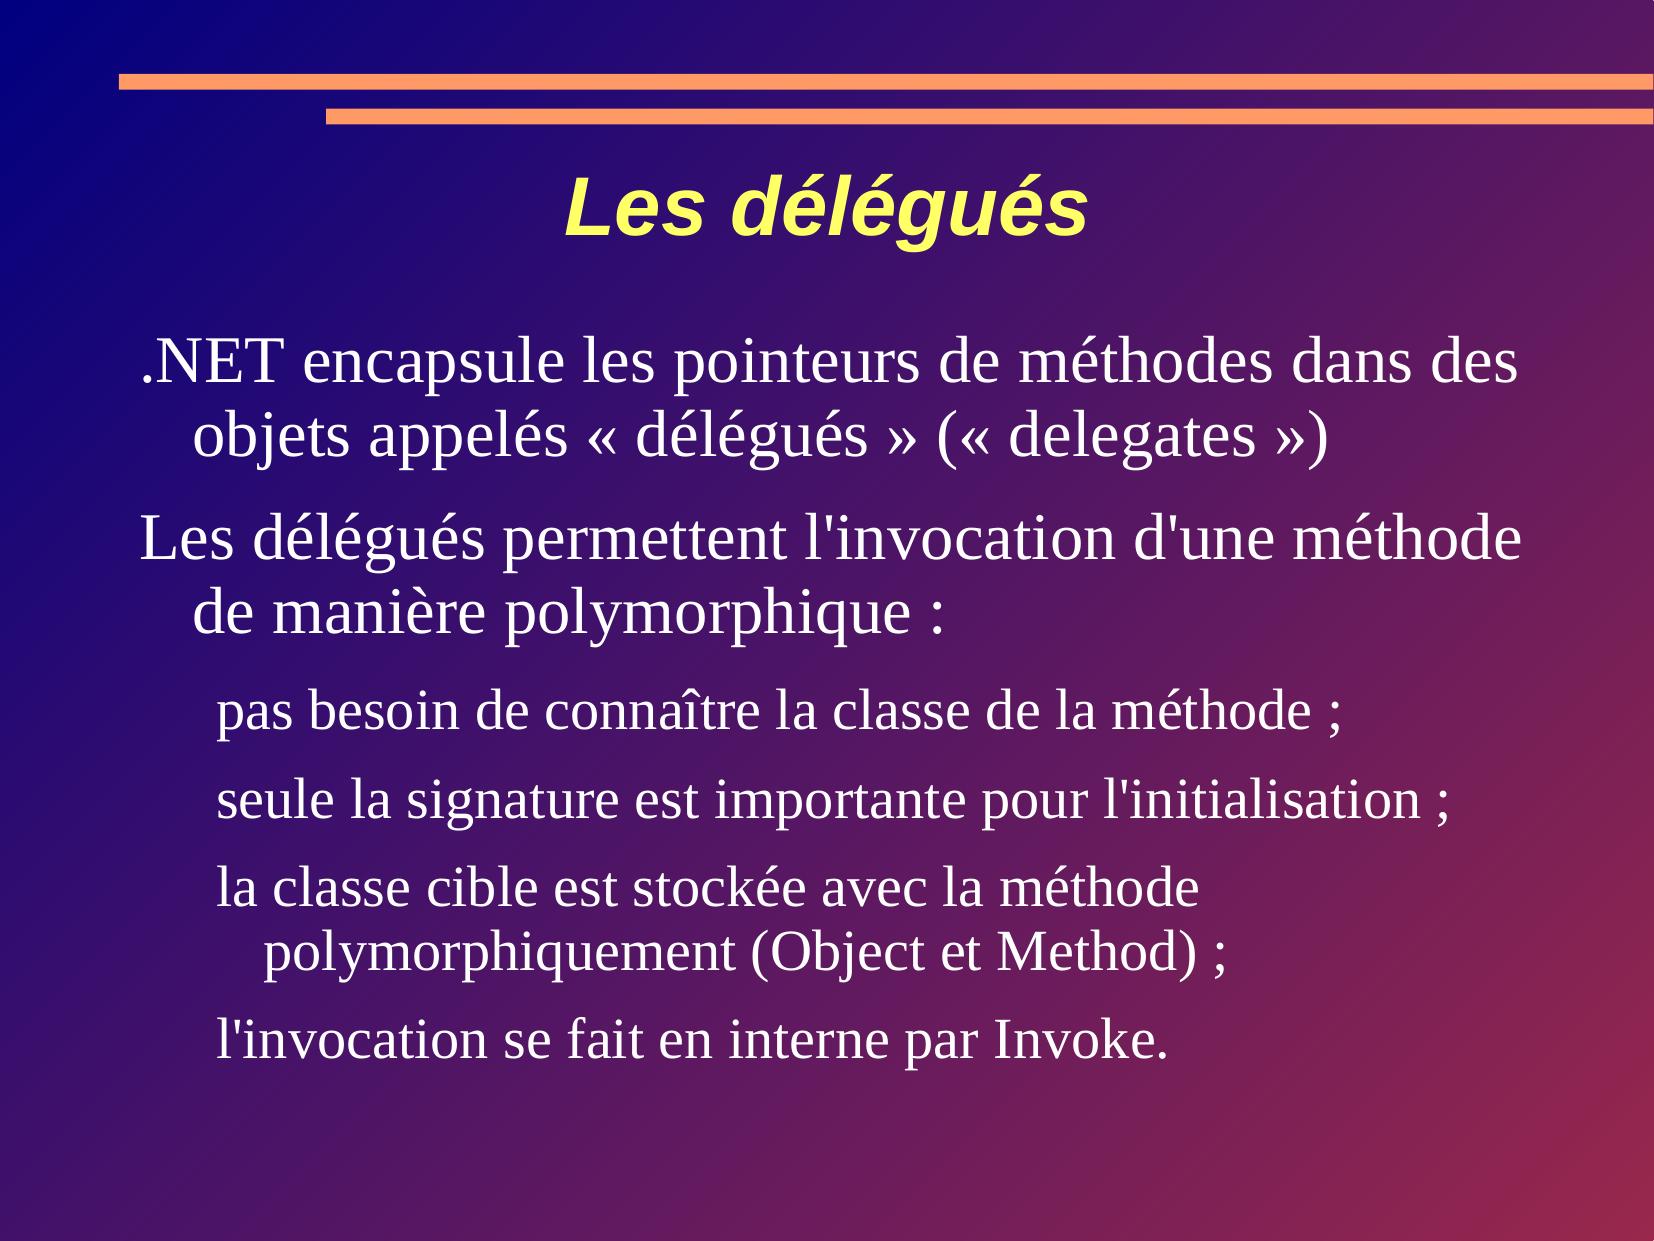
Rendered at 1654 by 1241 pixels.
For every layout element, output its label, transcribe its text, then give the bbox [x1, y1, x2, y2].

list .NET encapsule les pointeurs de méthodes dans des objets appelés « délégués » (« delegates ») Les délégués permettent l'invocation d'une méthode de manière polymorphique : pas besoin de connaître la classe de la méthode ; seule la signature est importante pour l'initialisation ; la classe cible est stockée avec la méthode polymorphiquement (Object et Method) ; l'invocation se fait en interne par Invoke. [121, 322, 1534, 1087]
title Les délégués [121, 102, 1534, 311]
